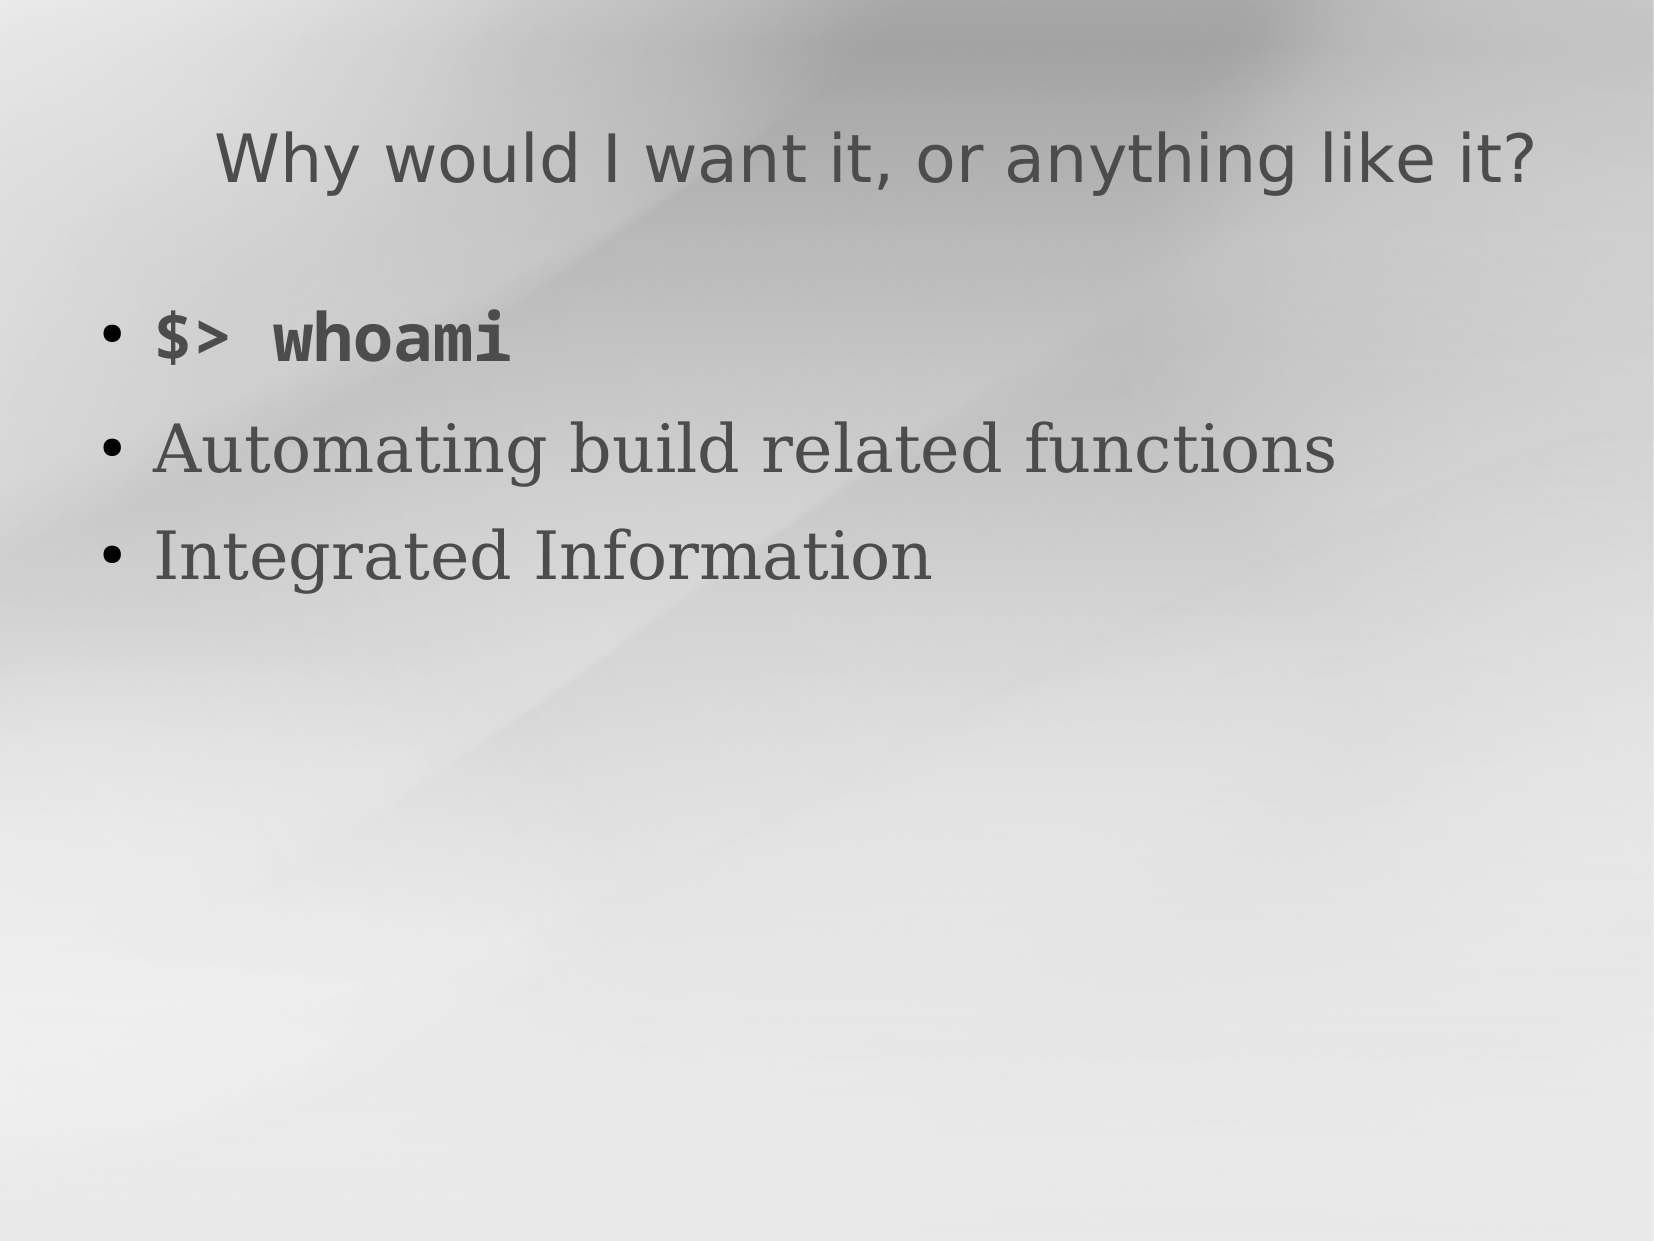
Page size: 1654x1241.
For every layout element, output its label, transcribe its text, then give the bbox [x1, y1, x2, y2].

picture [0, 0, 1654, 1241]
title Why would I want it, or anything like it? [127, 63, 1540, 256]
list $> whoami Automating build related functions Integrated Information [82, 290, 1571, 1109]
